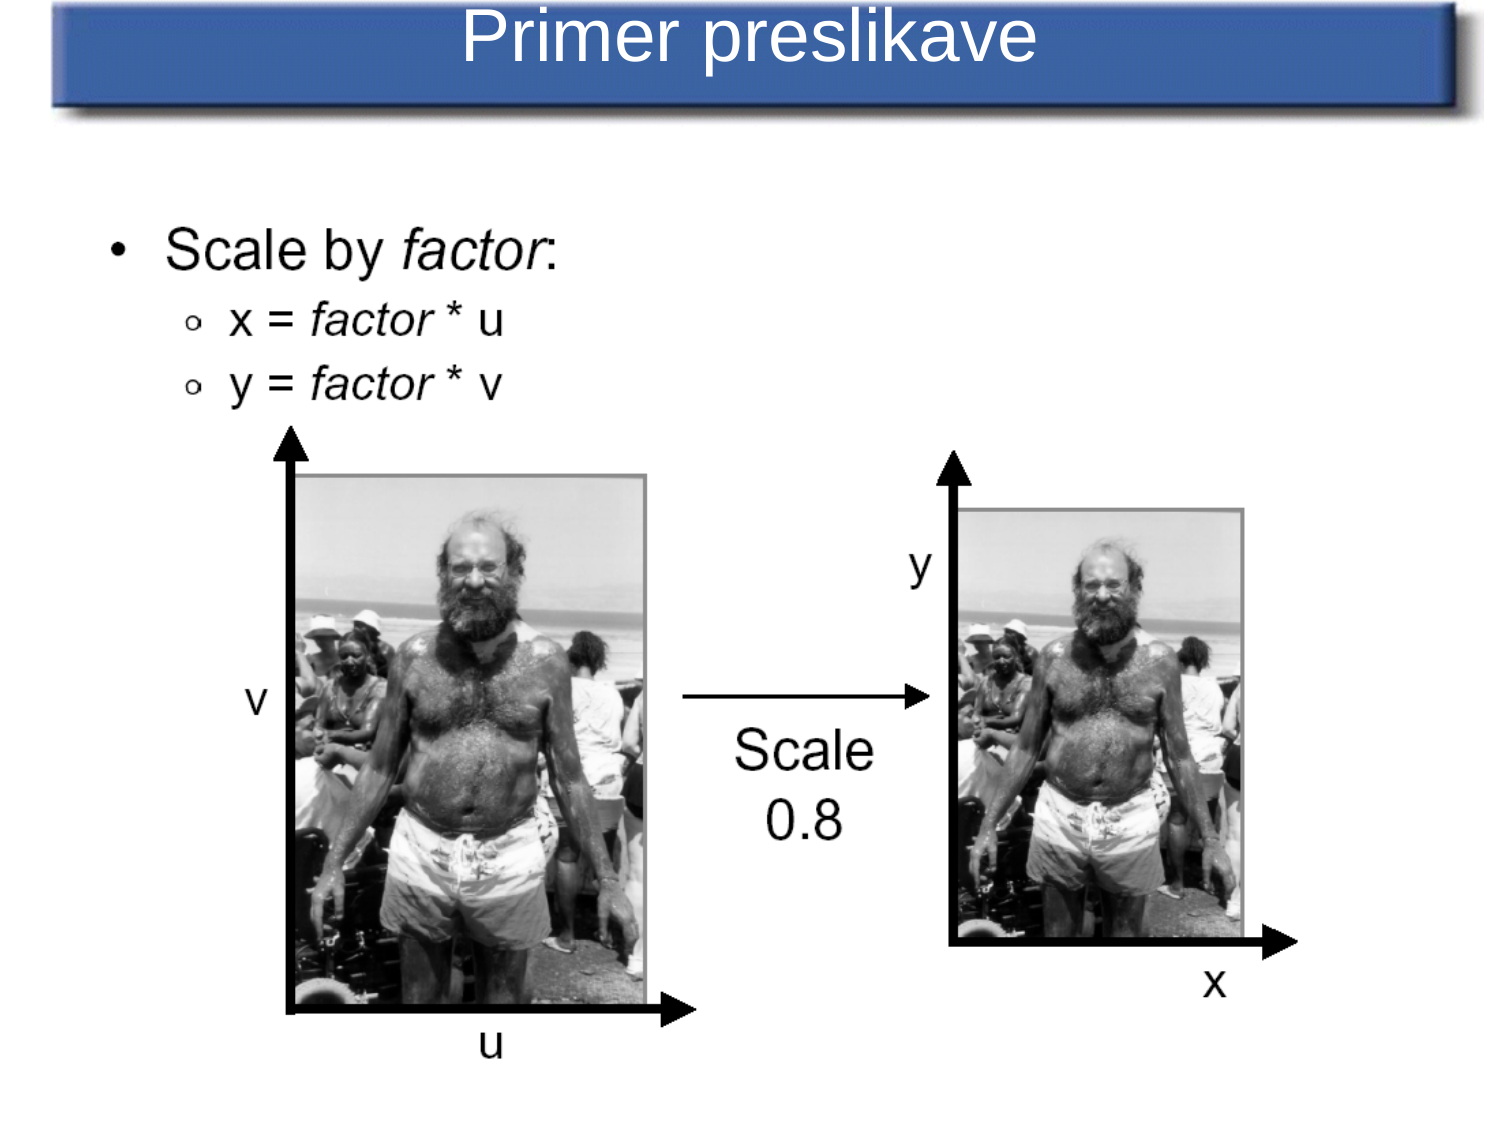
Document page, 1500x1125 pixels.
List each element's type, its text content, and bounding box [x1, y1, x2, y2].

picture [99, 212, 1351, 1071]
picture [50, 0, 1484, 127]
title Primer preslikave [75, 0, 1426, 85]
